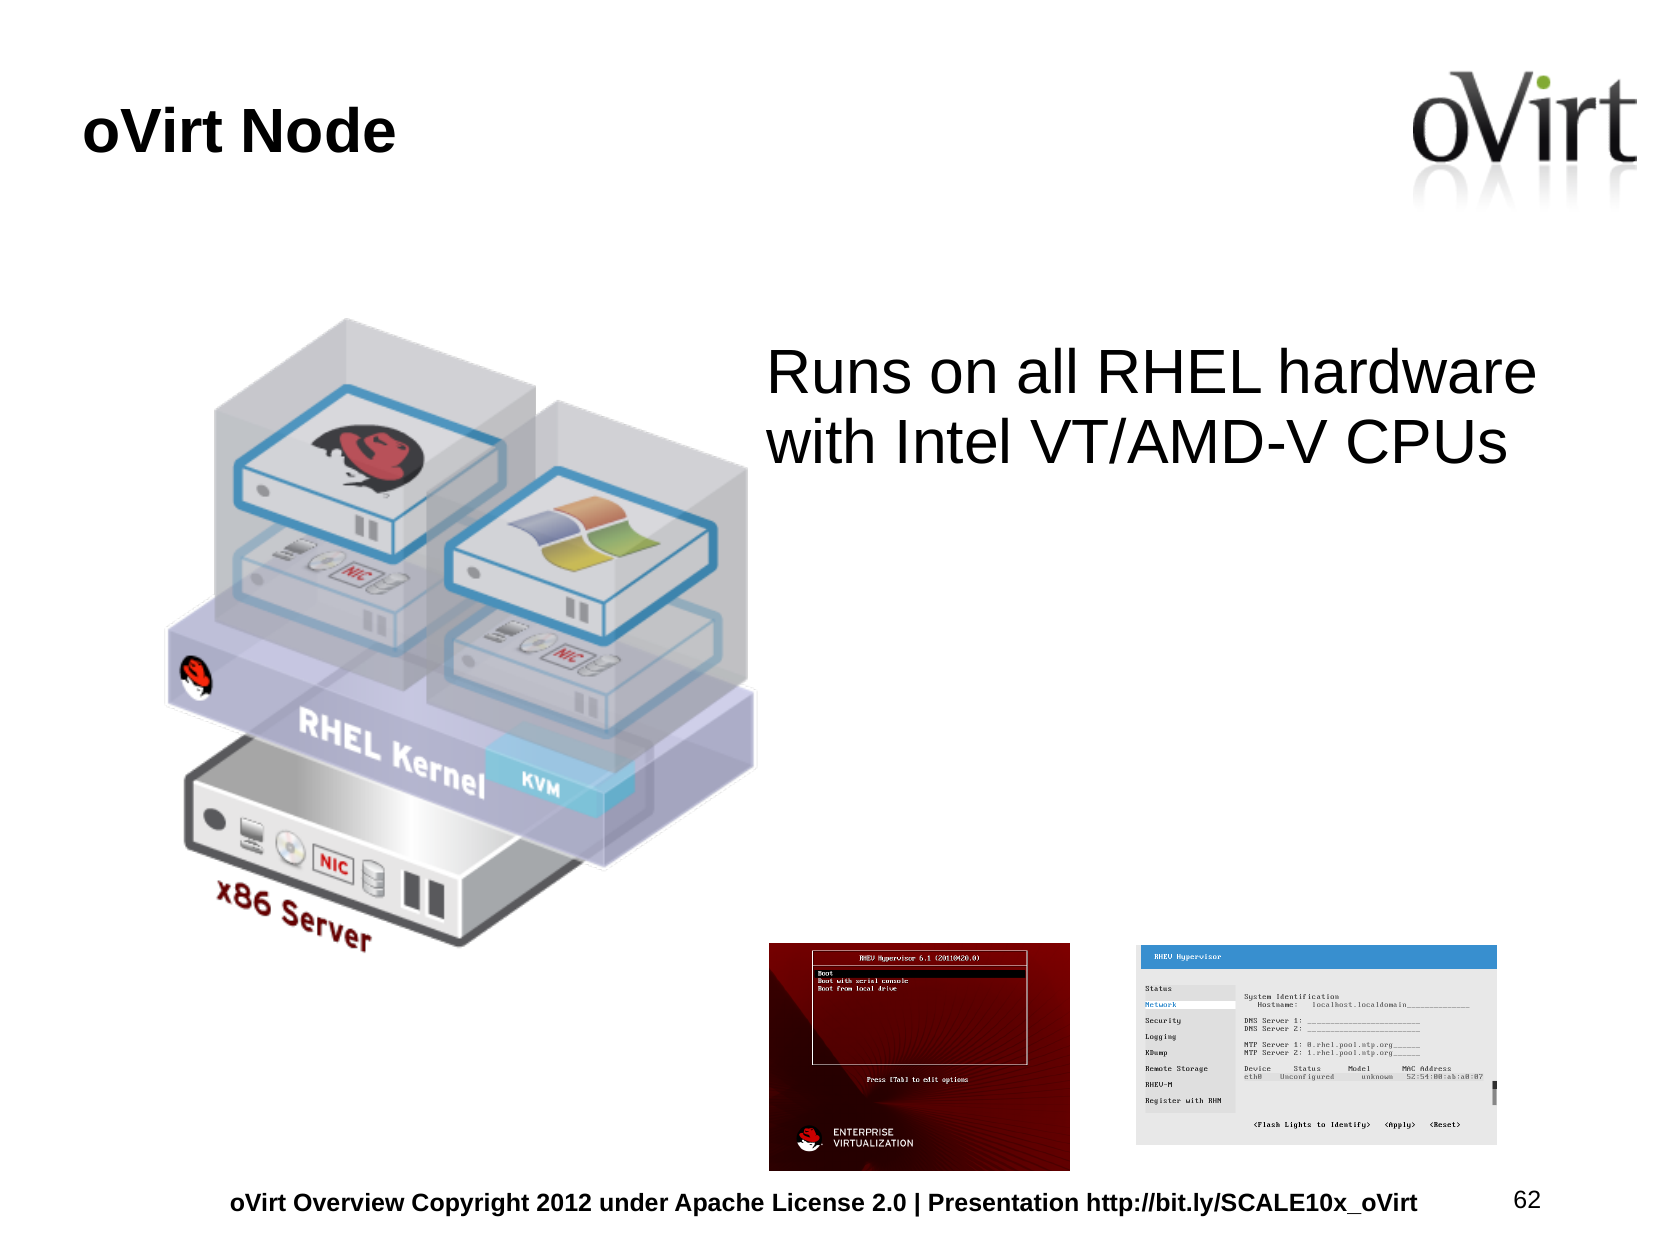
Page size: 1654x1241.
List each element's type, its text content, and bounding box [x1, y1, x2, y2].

picture [141, 317, 759, 966]
list Runs on all RHEL hardware with Intel VT/AMD-V CPUs [766, 337, 1621, 526]
picture [1571, 63, 1637, 212]
title oVirt Node [82, 37, 1571, 226]
picture [1136, 945, 1497, 1146]
picture [769, 943, 1070, 1171]
